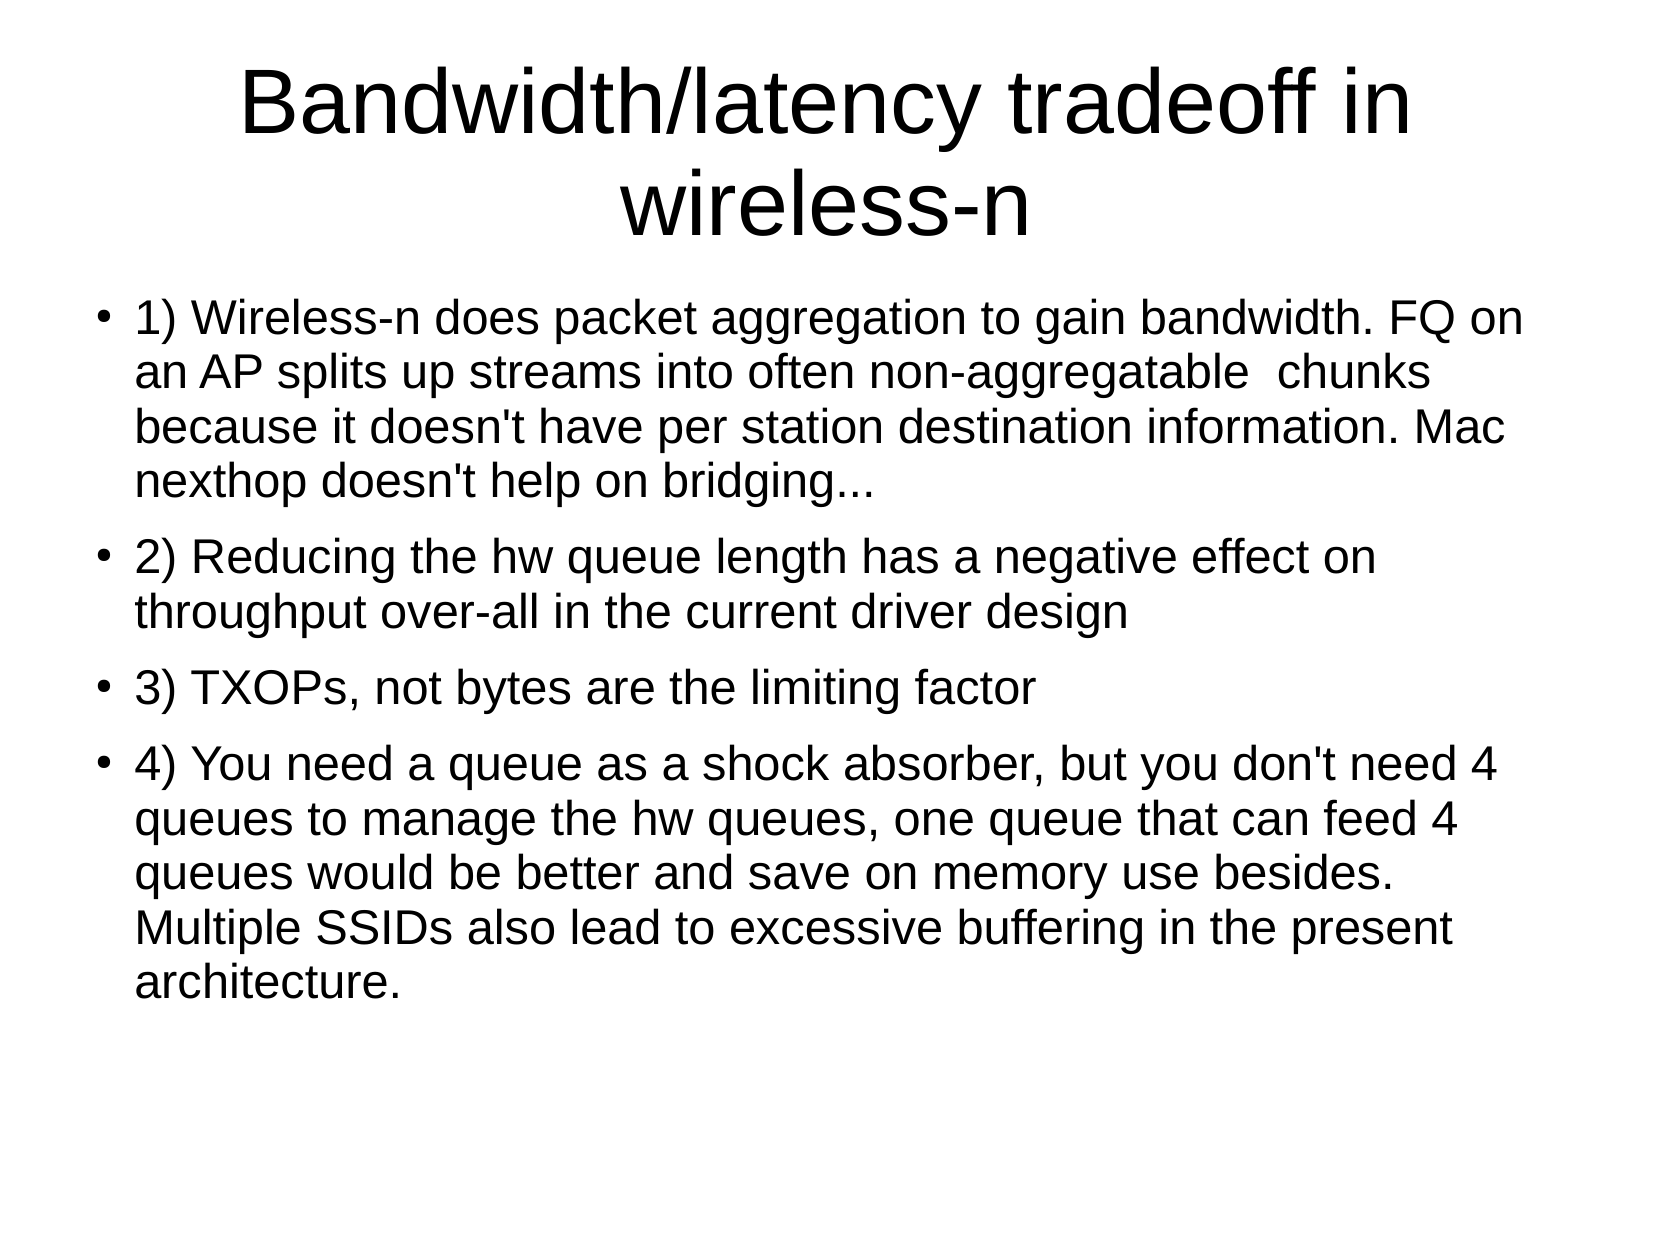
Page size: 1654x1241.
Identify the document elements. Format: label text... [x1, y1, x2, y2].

list 1) Wireless-n does packet aggregation to gain bandwidth. FQ on an AP splits up streams into often non-aggregatable chunks because it doesn't have per station destination information. Mac nexthop doesn't help on bridging... 2) Reducing the hw queue length has a negative effect on throughput over-all in the current driver design 3) TXOPs, not bytes are the limiting factor 4) You need a queue as a shock absorber, but you don't need 4 queues to manage the hw queues, one queue that can feed 4 queues would be better and save on memory use besides. Multiple SSIDs also lead to excessive buffering in the present architecture. [82, 290, 1538, 1010]
title Bandwidth/latency tradeoff in wireless-n [82, 49, 1571, 257]
